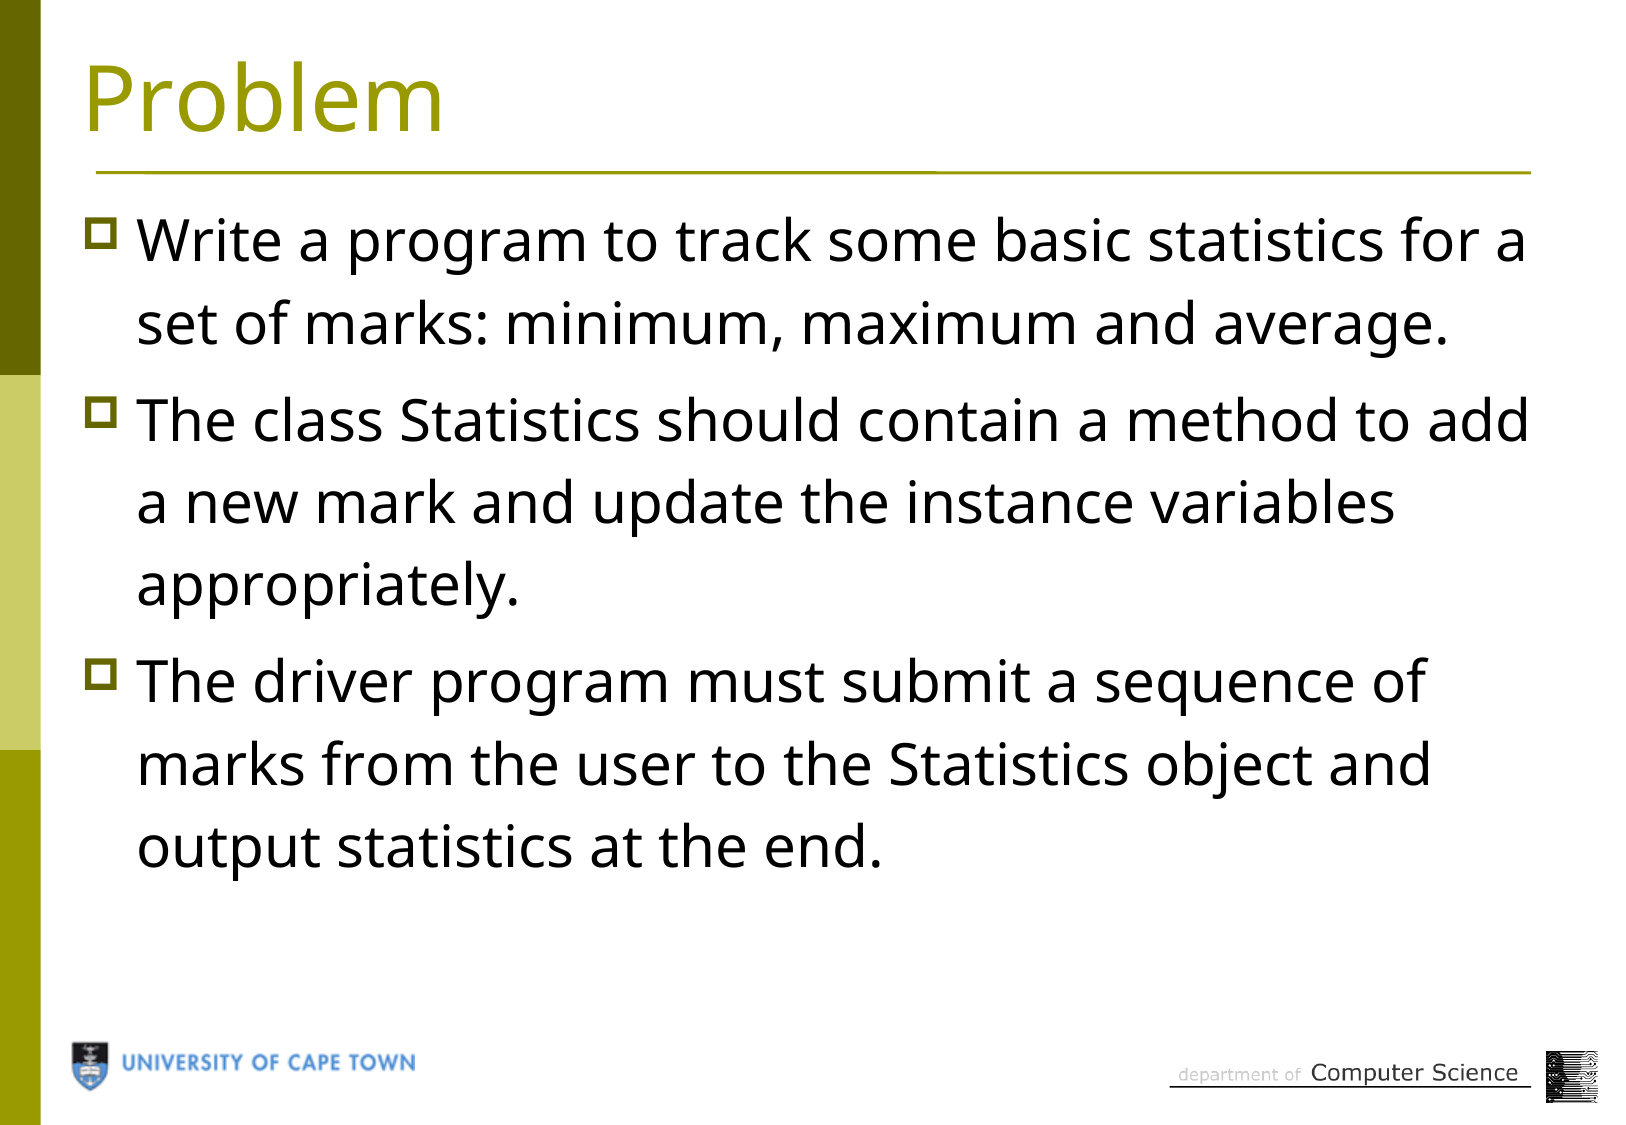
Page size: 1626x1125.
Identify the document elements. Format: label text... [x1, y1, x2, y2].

picture [1169, 1043, 1532, 1091]
picture [61, 1024, 415, 1103]
picture [1546, 1051, 1598, 1103]
title Problem [81, 36, 1543, 165]
list Write a program to track some basic statistics for a set of marks: minimum, maximum and average. The class Statistics should contain a method to add a new mark and update the instance variables appropriately. The driver program must submit a sequence of marks from the user to the Statistics object and output statistics at the end. [81, 196, 1543, 991]
